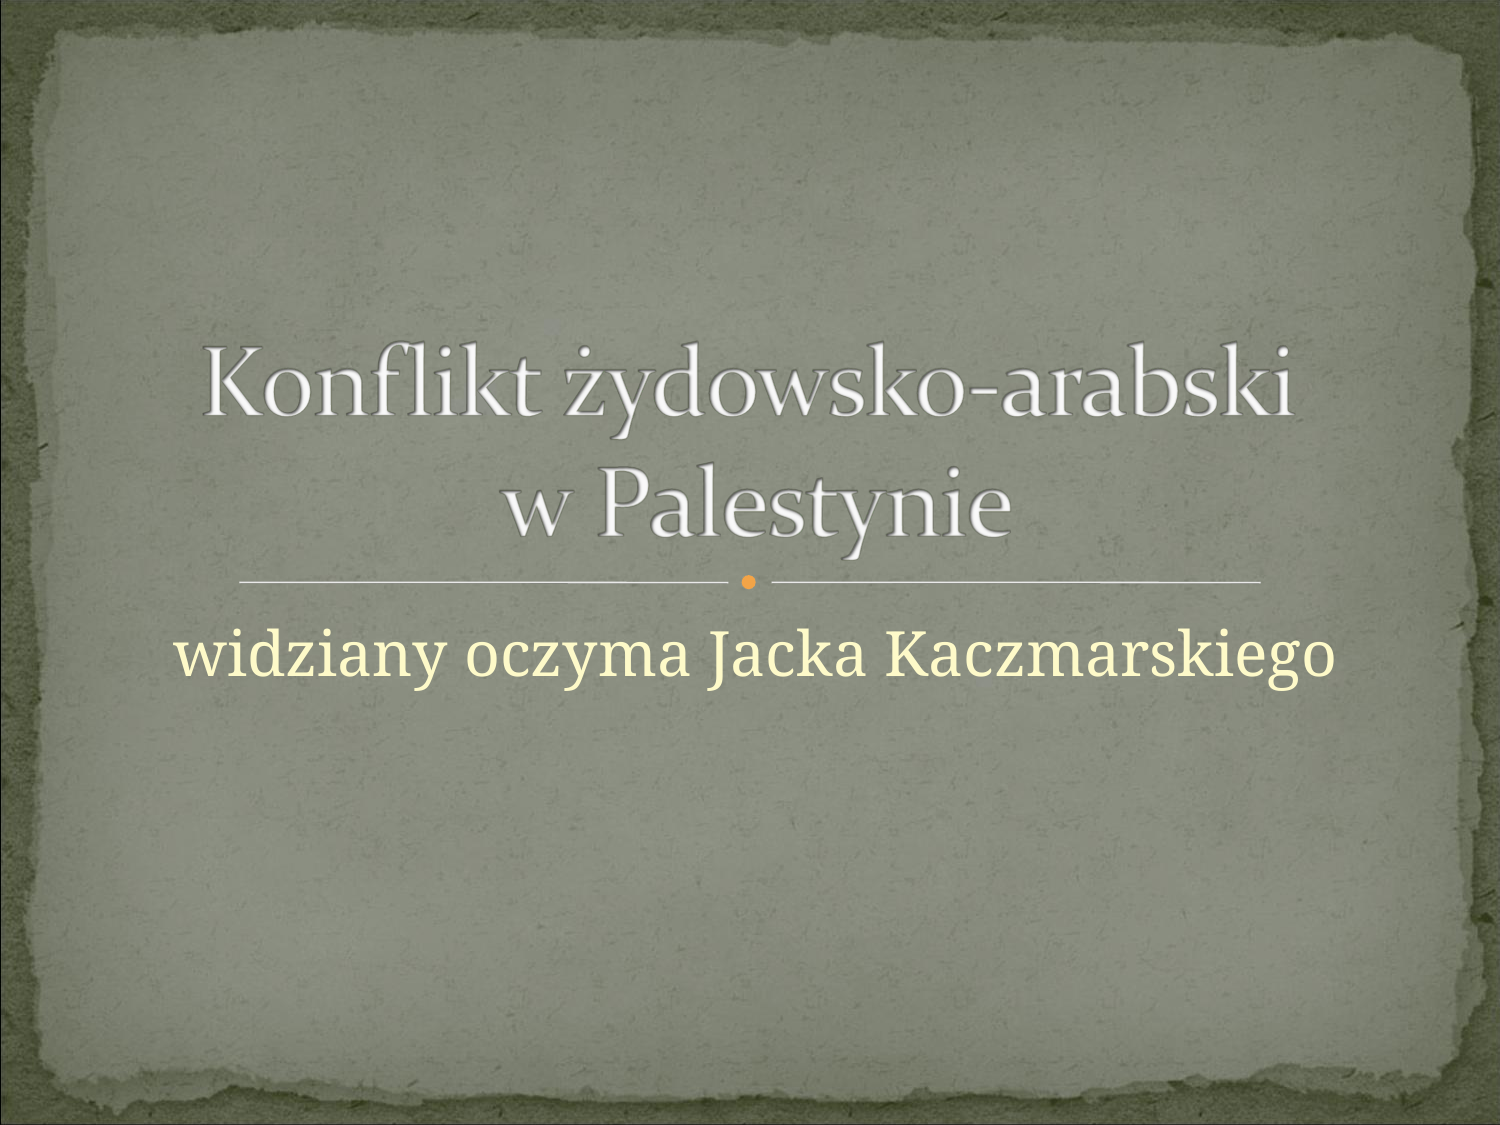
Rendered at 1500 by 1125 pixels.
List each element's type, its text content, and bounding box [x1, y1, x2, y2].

text_box widziany oczyma Jacka Kaczmarskiego [74, 606, 1438, 795]
picture [0, 0, 1500, 1125]
